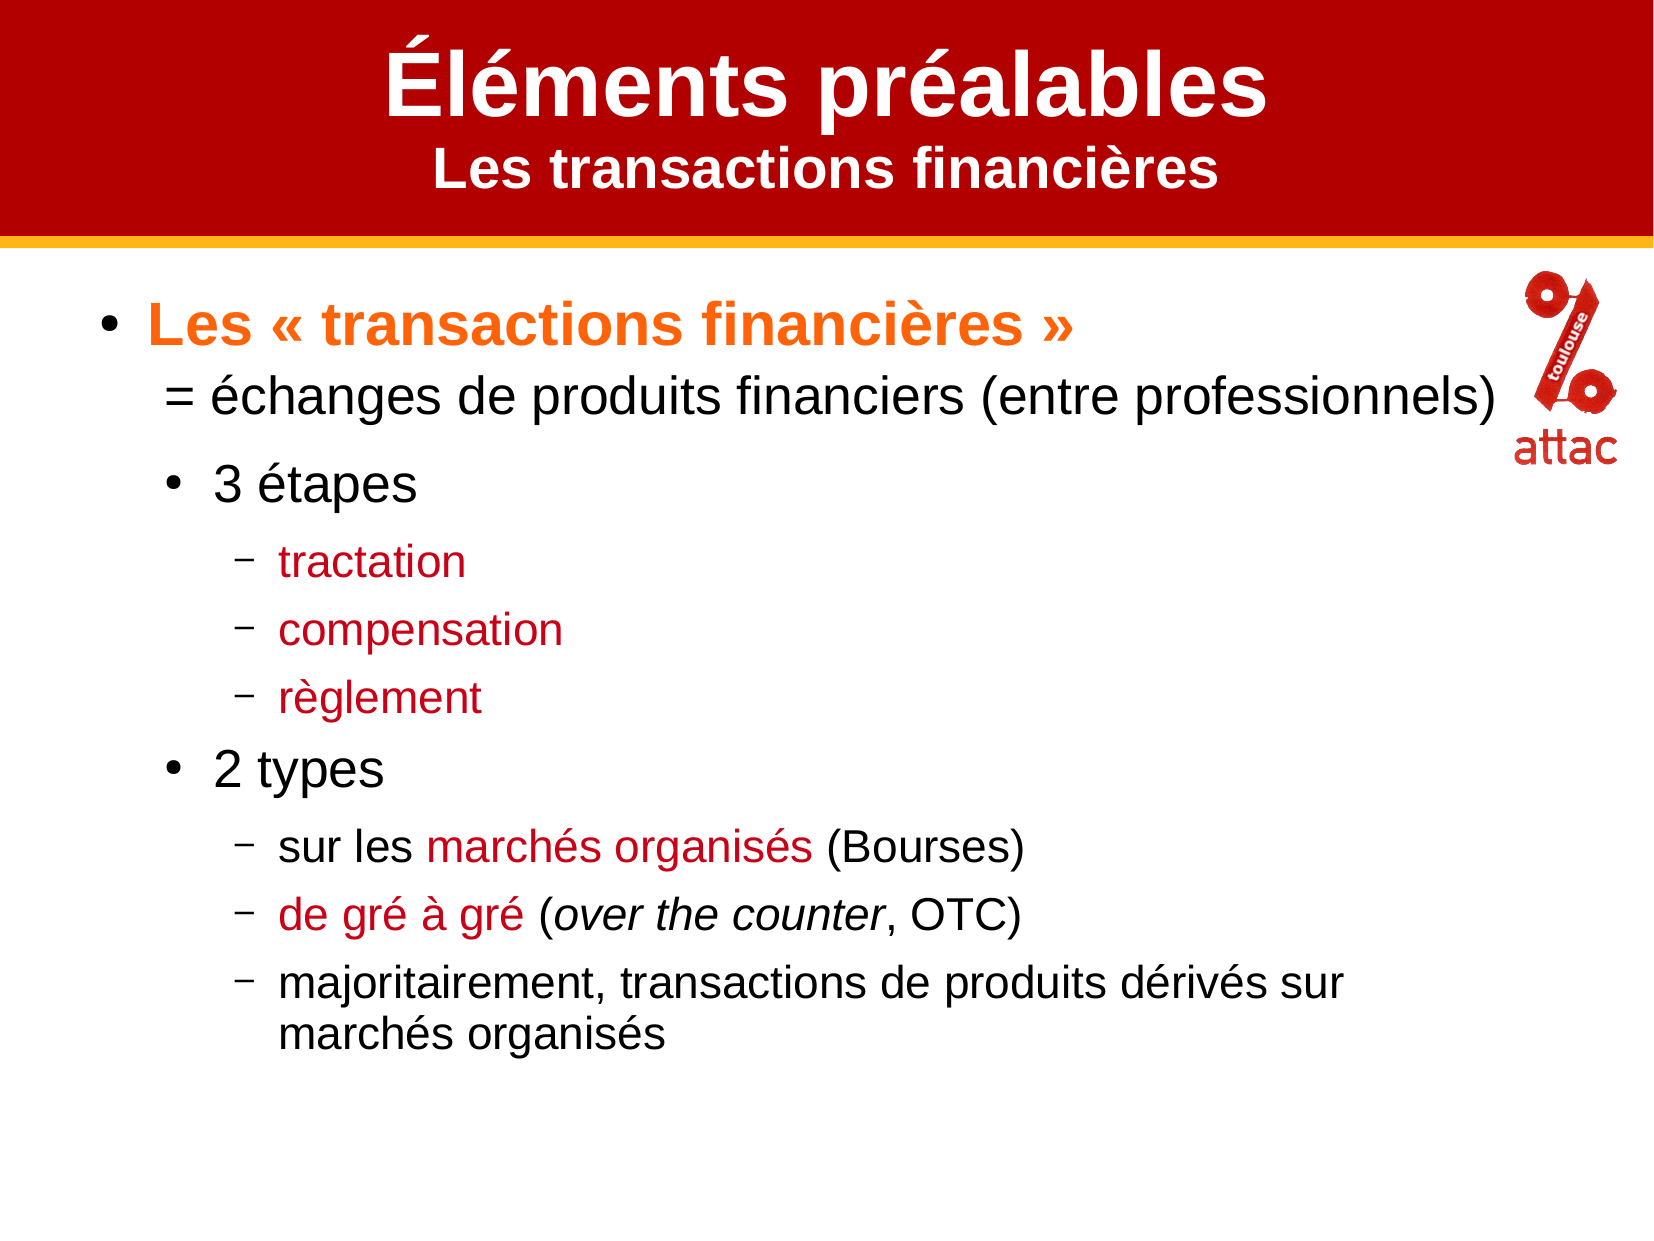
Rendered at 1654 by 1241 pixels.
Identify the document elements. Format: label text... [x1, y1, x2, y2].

list Les « transactions financières » = échanges de produits financiers (entre professionnels) 3 étapes tractation compensation règlement 2 types sur les marchés organisés (Bourses) de gré à gré (over the counter, OTC) majoritairement, transactions de produits dérivés sur marchés organisés [82, 290, 1506, 1109]
title Éléments préalables Les transactions financières [82, 21, 1571, 214]
picture [1509, 265, 1625, 473]
